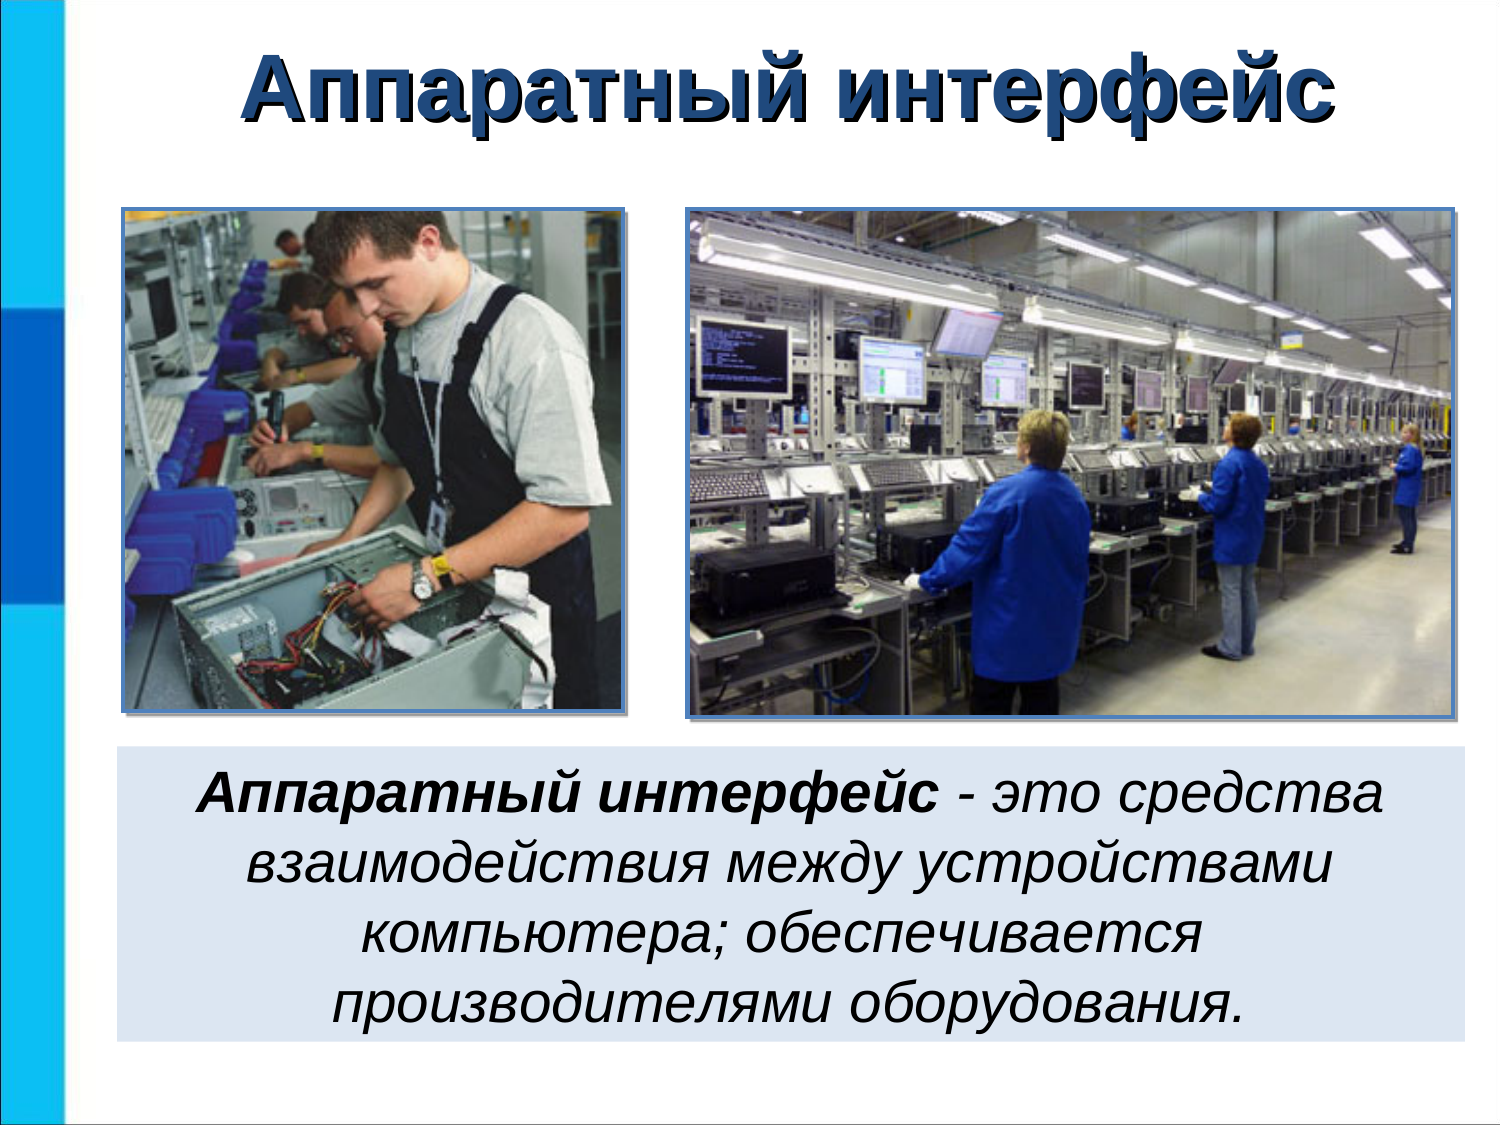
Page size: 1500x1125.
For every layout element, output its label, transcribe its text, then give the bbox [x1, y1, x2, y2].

title Аппаратный интерфейс [75, 0, 1500, 165]
picture [0, 0, 1500, 1125]
text_box Аппаратный интерфейс - это средства взаимодействия между устройствами компьютера; обеспечивается производителями оборудования. [117, 746, 1465, 1042]
